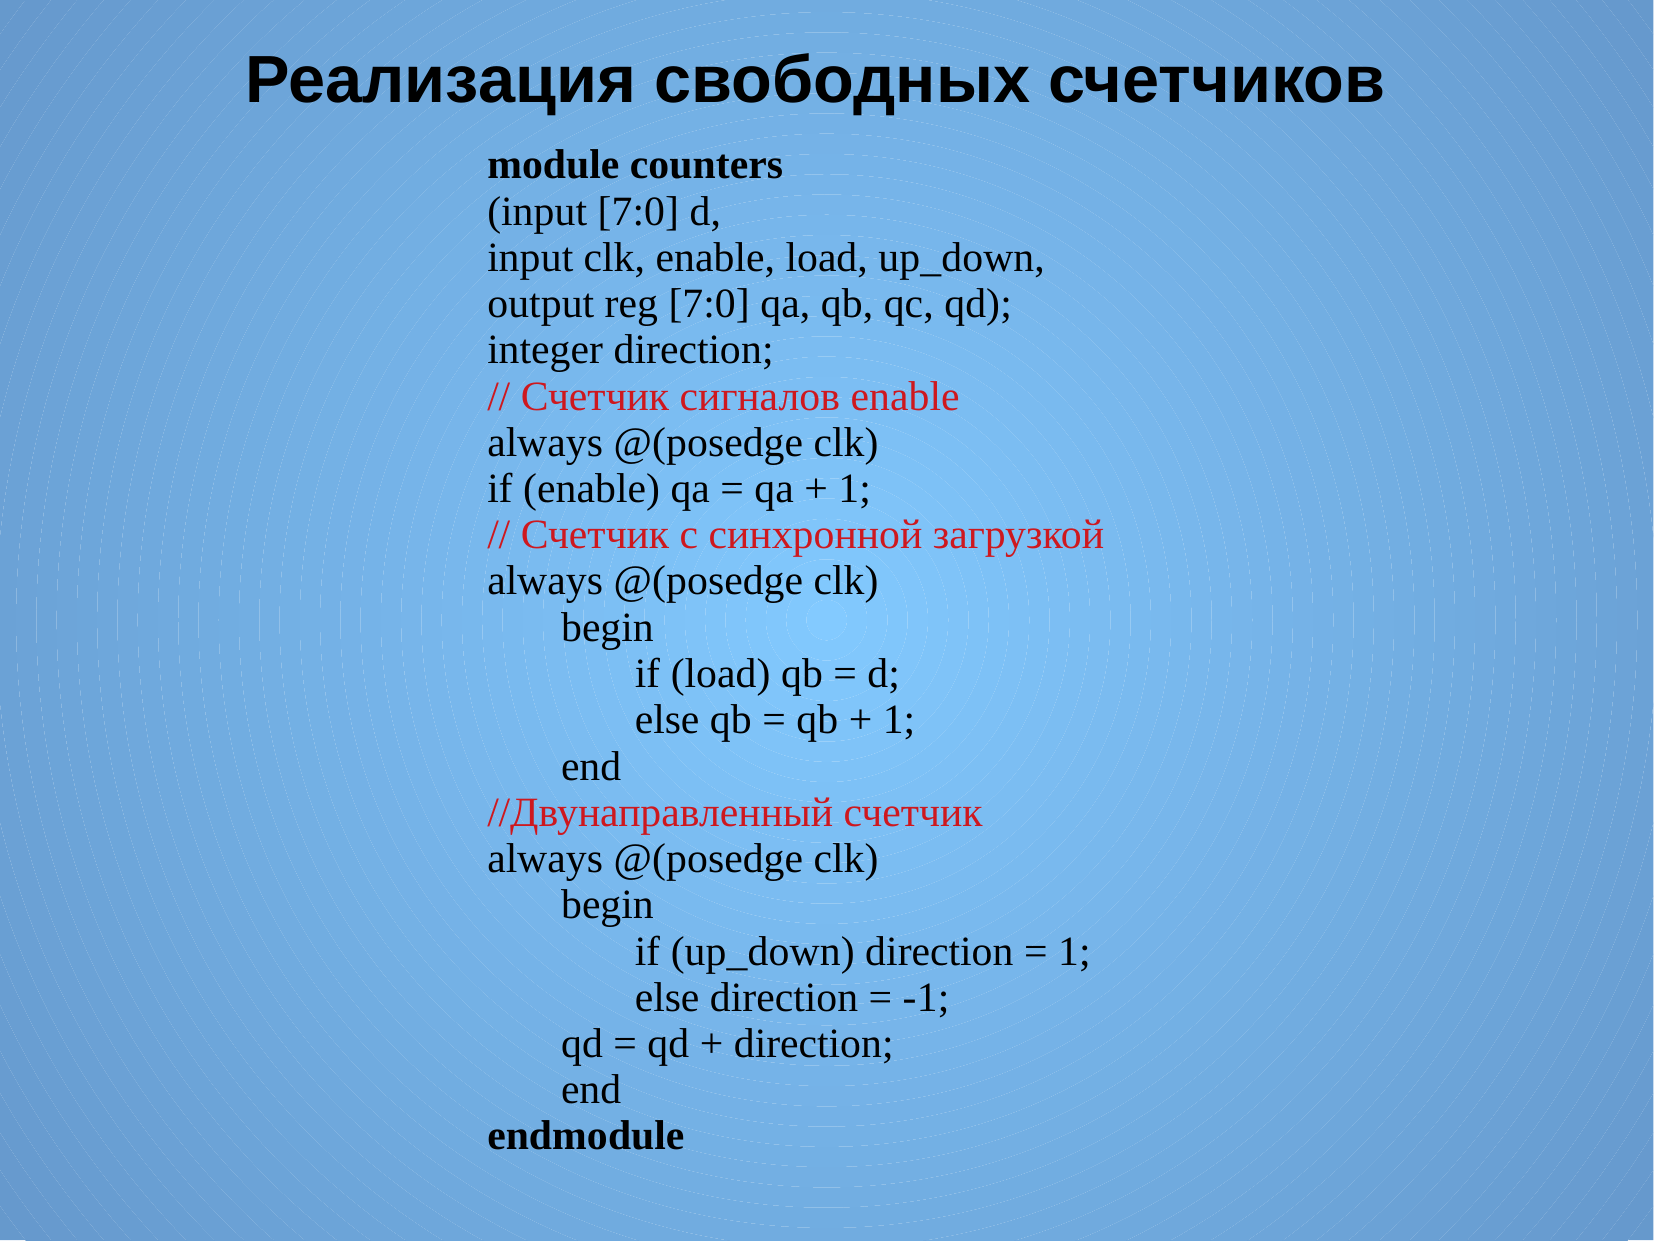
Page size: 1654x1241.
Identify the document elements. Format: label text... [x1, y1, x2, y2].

text_box Реализация свободных счетчиков [231, 34, 1423, 199]
text_box module counters (input [7:0] d, input clk, enable, load, up_down, output reg [7:0] qa, qb, qc, qd); integer direction; // Счетчик сигналов enable always @(posedge clk) if (enable) qa = qa + 1; // Счетчик с синхронной загрузкой always @(posedge clk) begin if (load) qb = d; else qb = qb + 1; end //Двунаправленный счетчик always @(posedge clk) begin if (up_down) direction = 1; else direction = -1; qd = qd + direction; end endmodule [472, 134, 1182, 1167]
